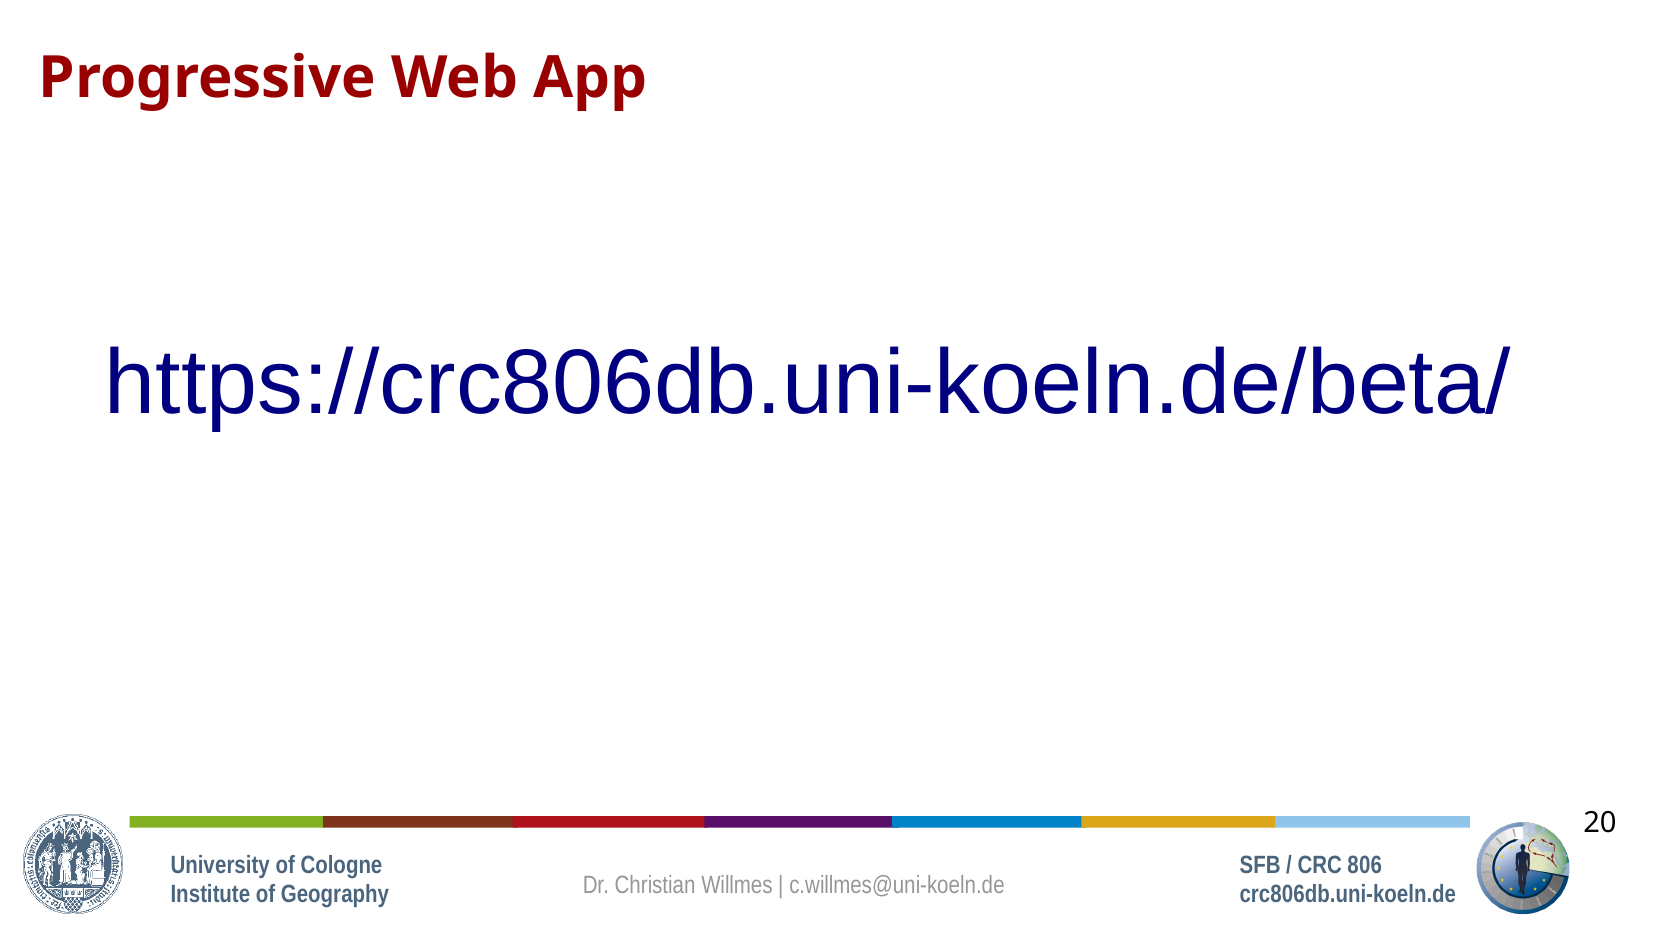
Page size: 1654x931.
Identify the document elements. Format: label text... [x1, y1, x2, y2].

picture [22, 813, 123, 914]
title Progressive Web App [38, 34, 1446, 115]
text_box https://crc806db.uni-koeln.de/beta/ [90, 323, 1576, 441]
picture [1475, 821, 1571, 916]
